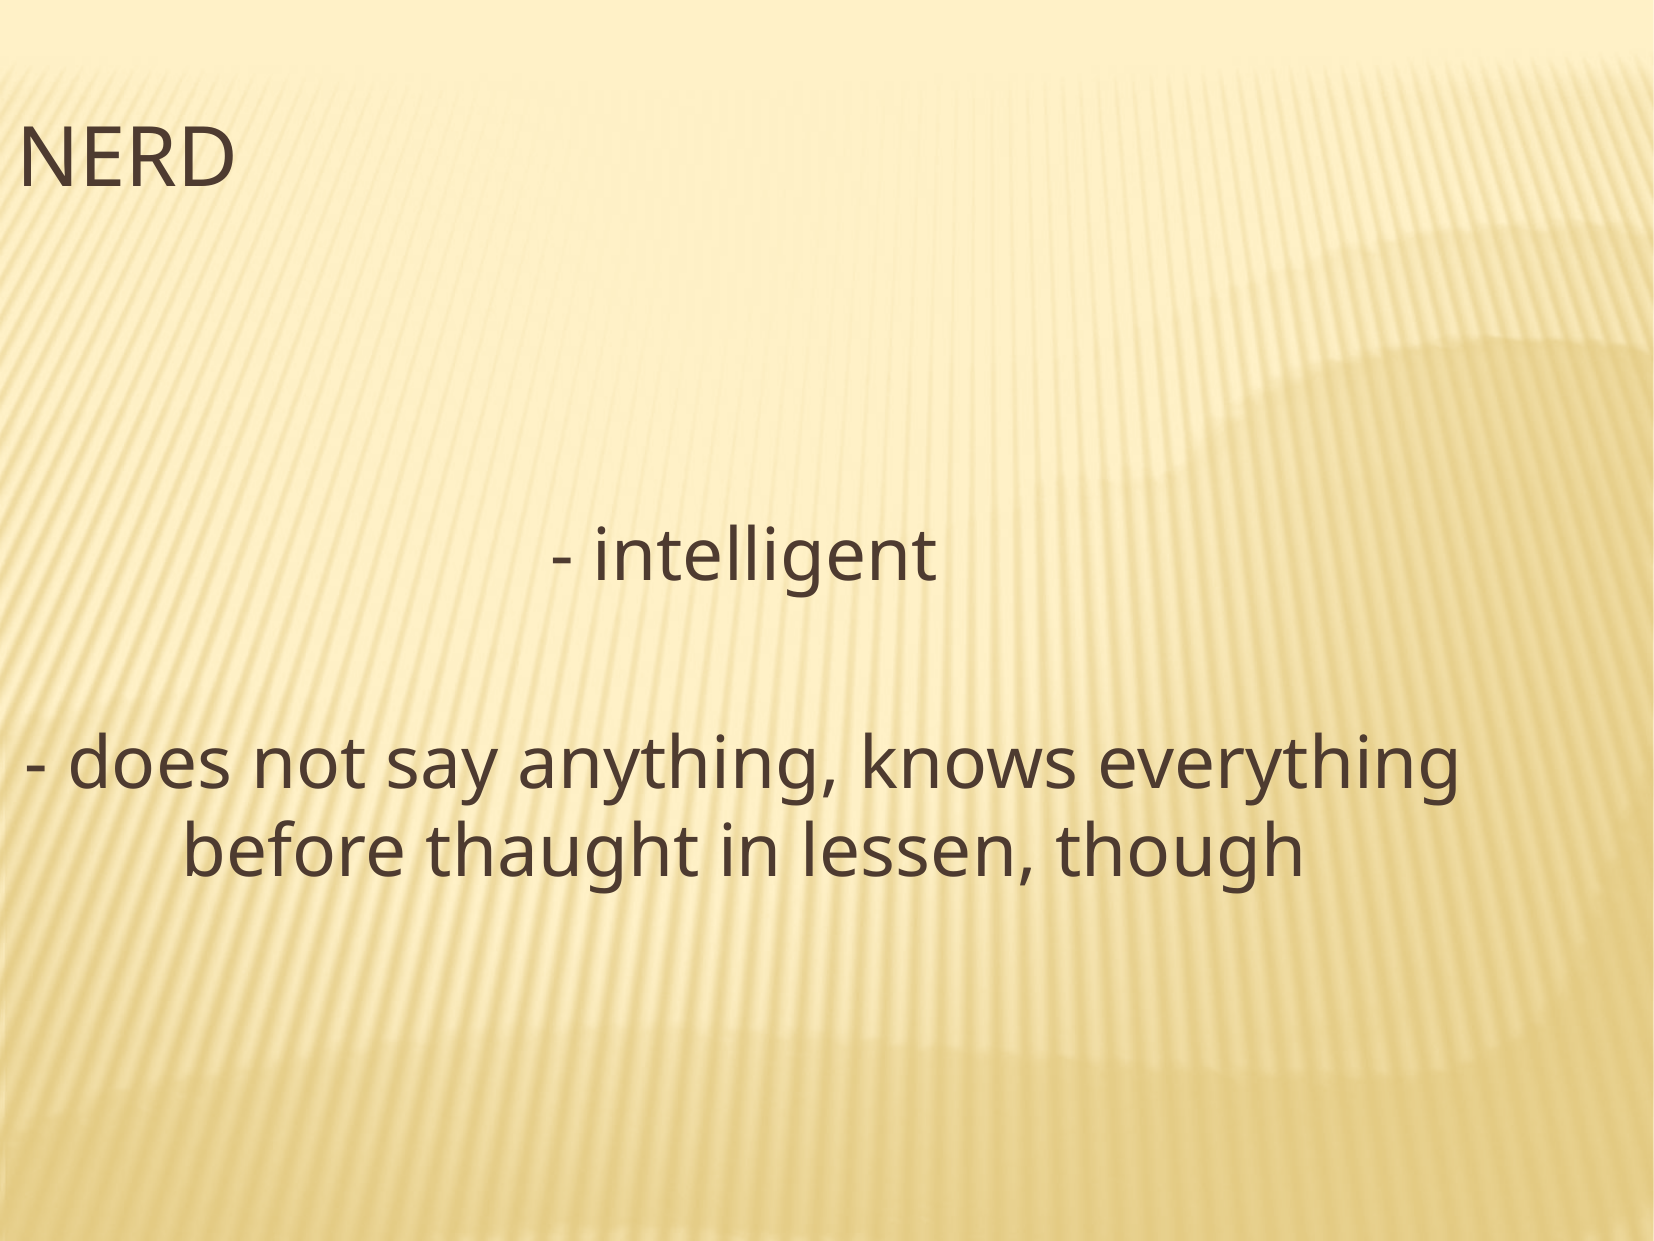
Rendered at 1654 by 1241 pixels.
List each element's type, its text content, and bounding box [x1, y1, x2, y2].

title Nerd [0, 56, 1489, 250]
subtitle - intelligent - does not say anything, knows everything before thaught in lessen, though [0, 297, 1489, 1102]
